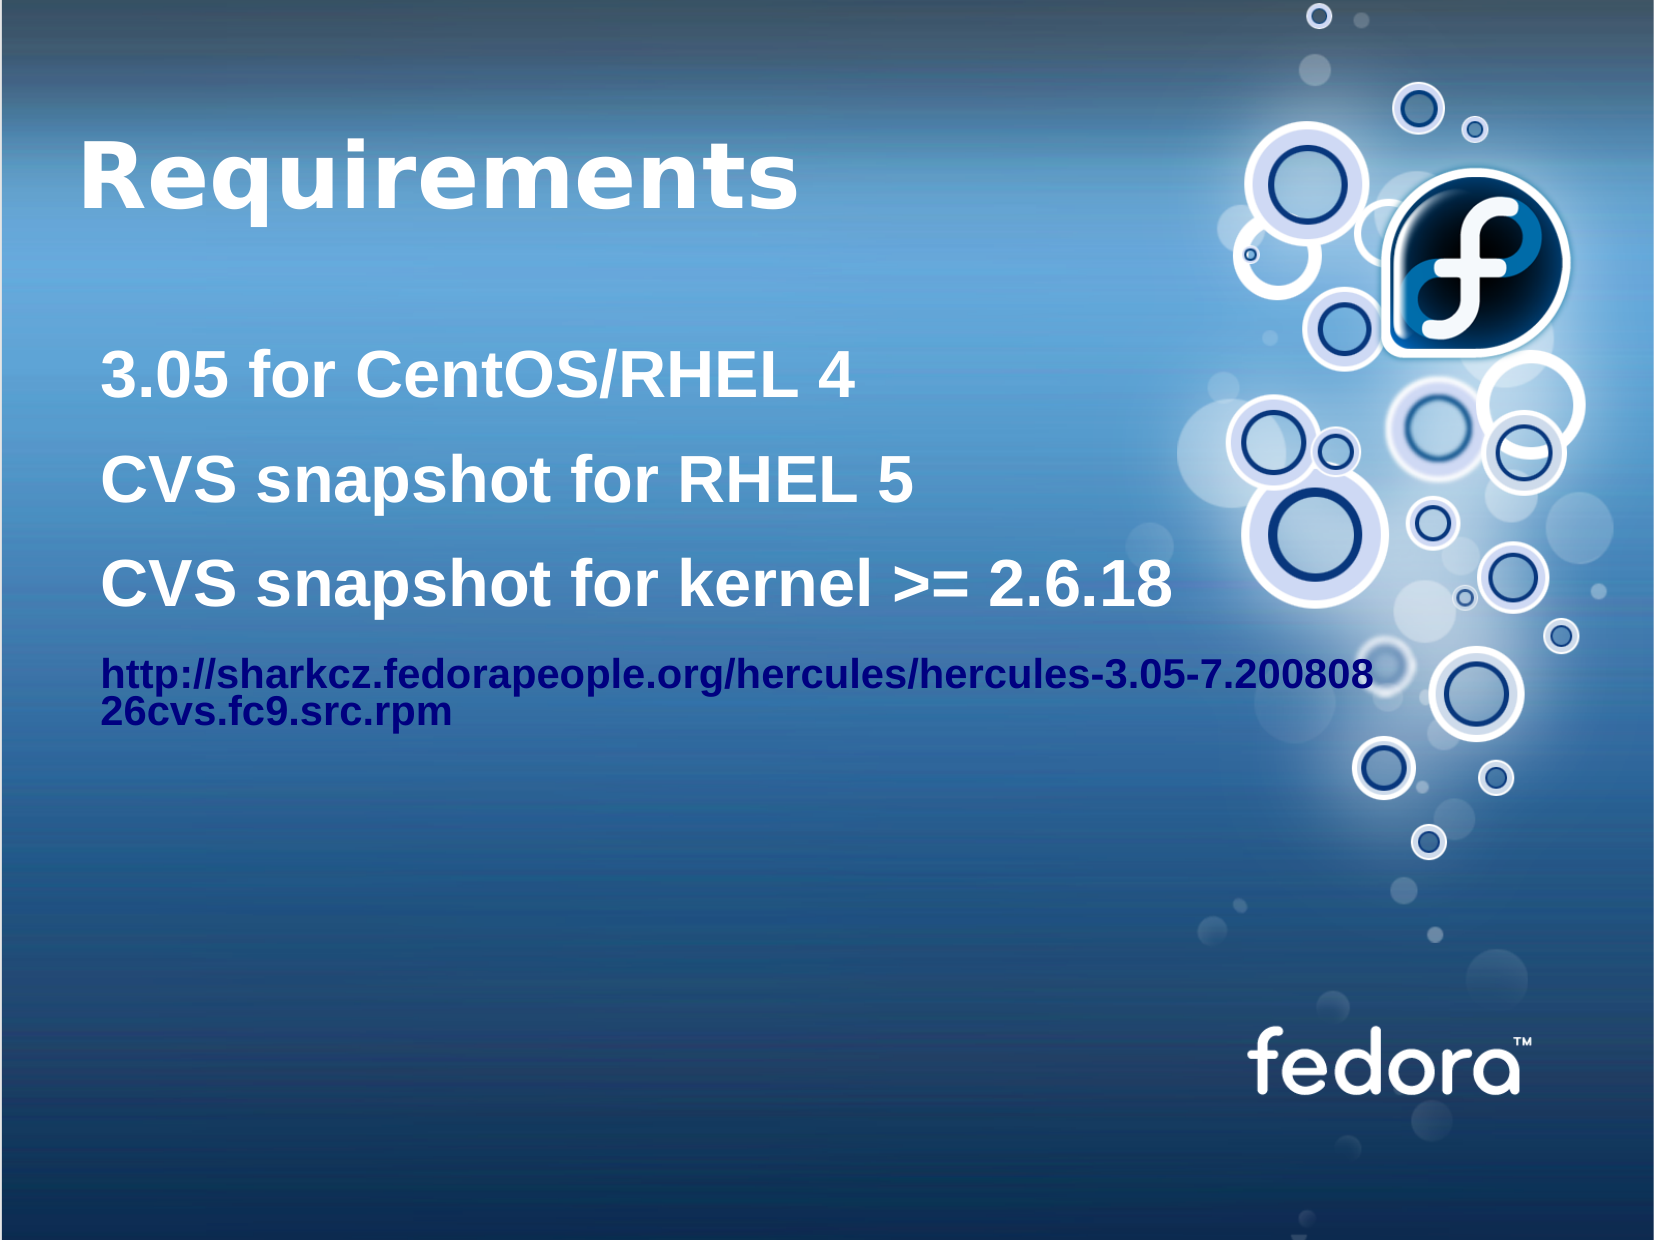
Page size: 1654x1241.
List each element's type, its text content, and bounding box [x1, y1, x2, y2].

picture [1, 0, 1654, 1240]
title Requirements [76, 80, 1565, 273]
list 3.05 for CentOS/RHEL 4 CVS snapshot for RHEL 5 CVS snapshot for kernel >= 2.6.18 http://sharkcz.fedorapeople.org/hercules/hercules-3.05-7.20080826cvs.fc9.src.rpm [82, 337, 1388, 1142]
